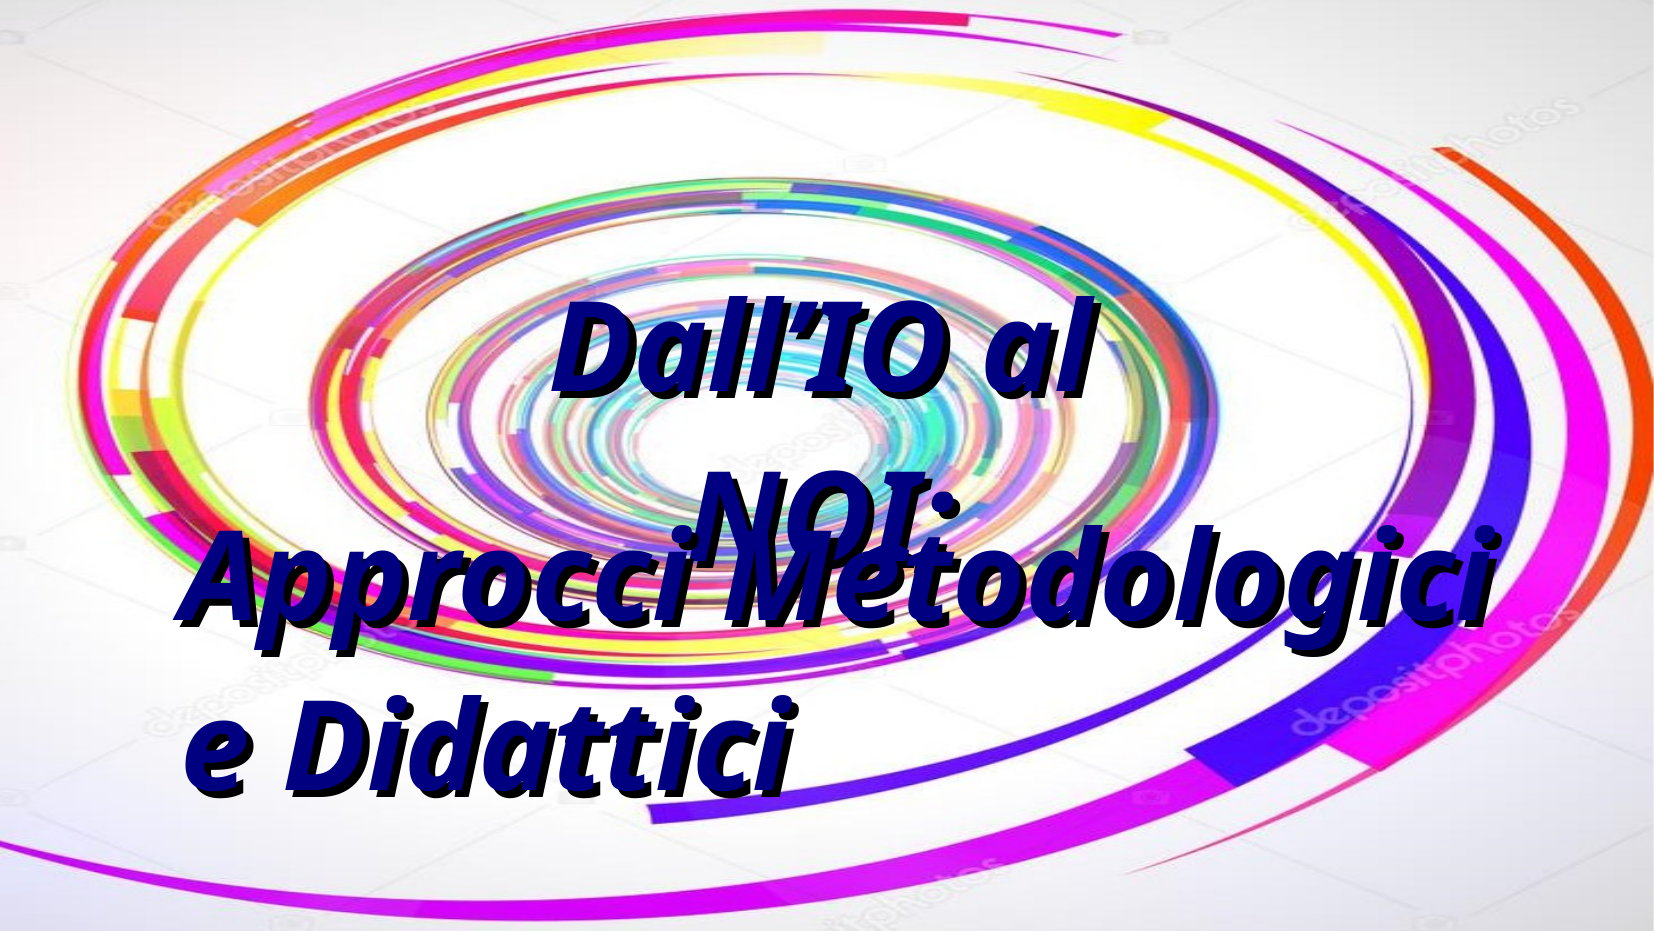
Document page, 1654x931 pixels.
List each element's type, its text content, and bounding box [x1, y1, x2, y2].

picture [0, 0, 1654, 931]
text_box Approcci Metodologici e Didattici [165, 478, 1524, 633]
text_box Dall’IO al NOI: [401, 249, 1241, 390]
